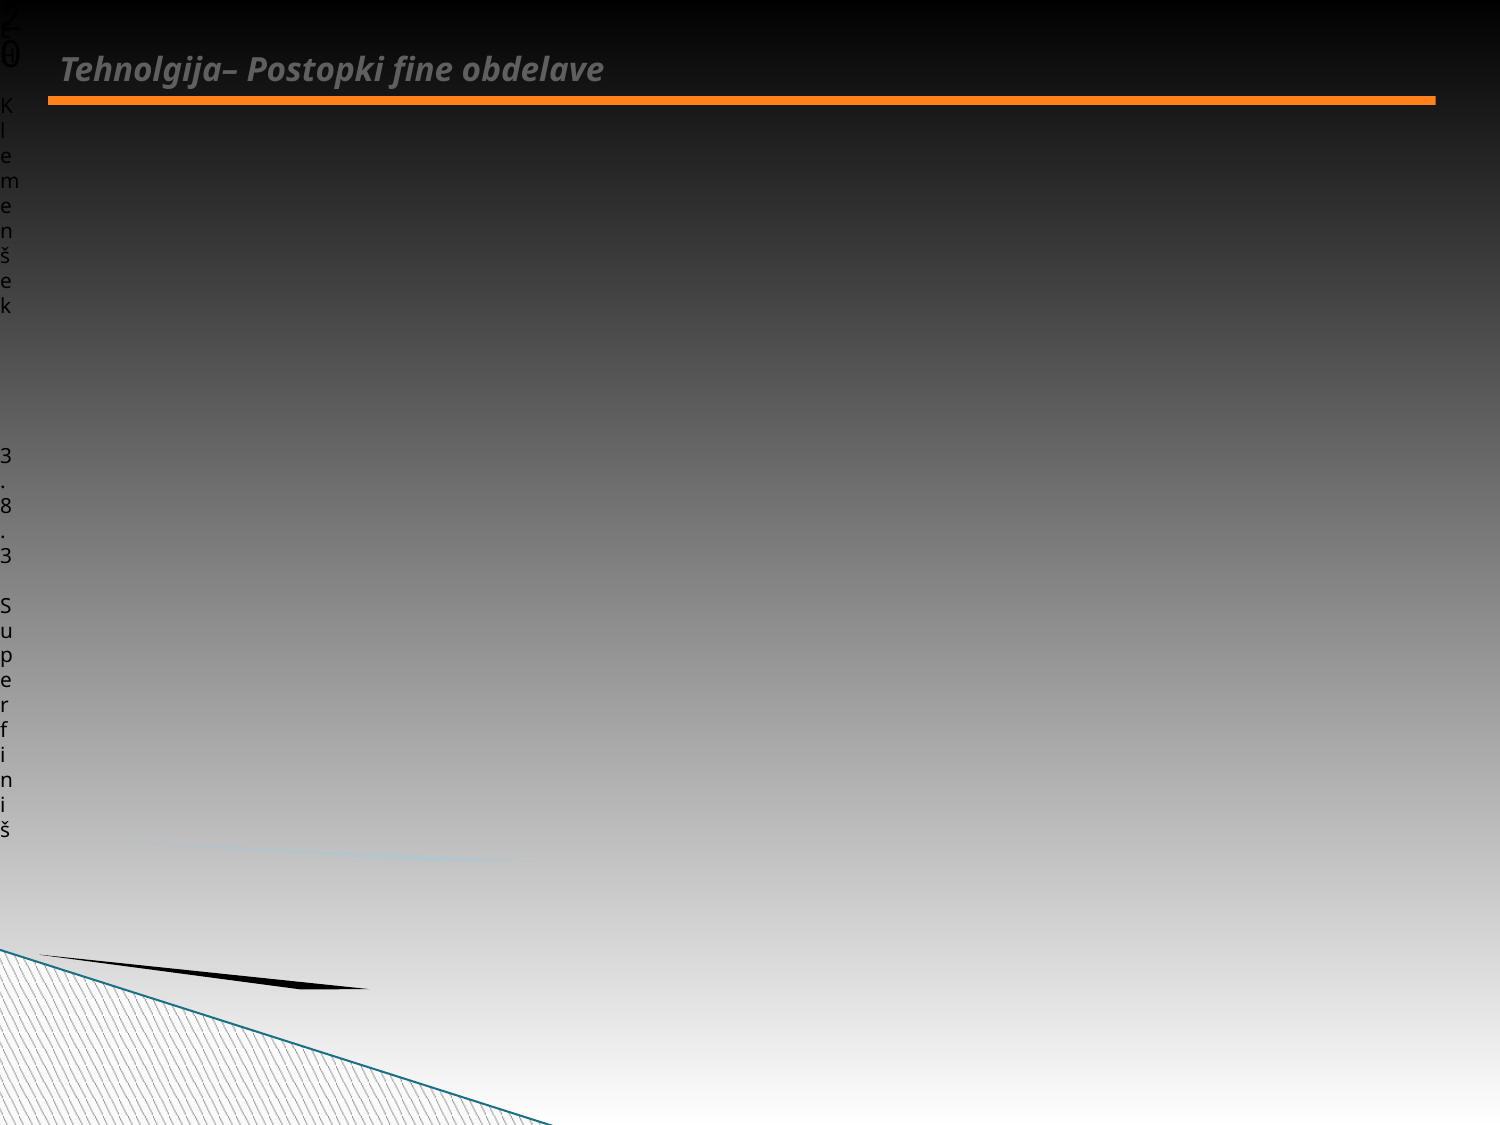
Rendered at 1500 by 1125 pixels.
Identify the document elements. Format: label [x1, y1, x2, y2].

picture [0, 952, 543, 1125]
